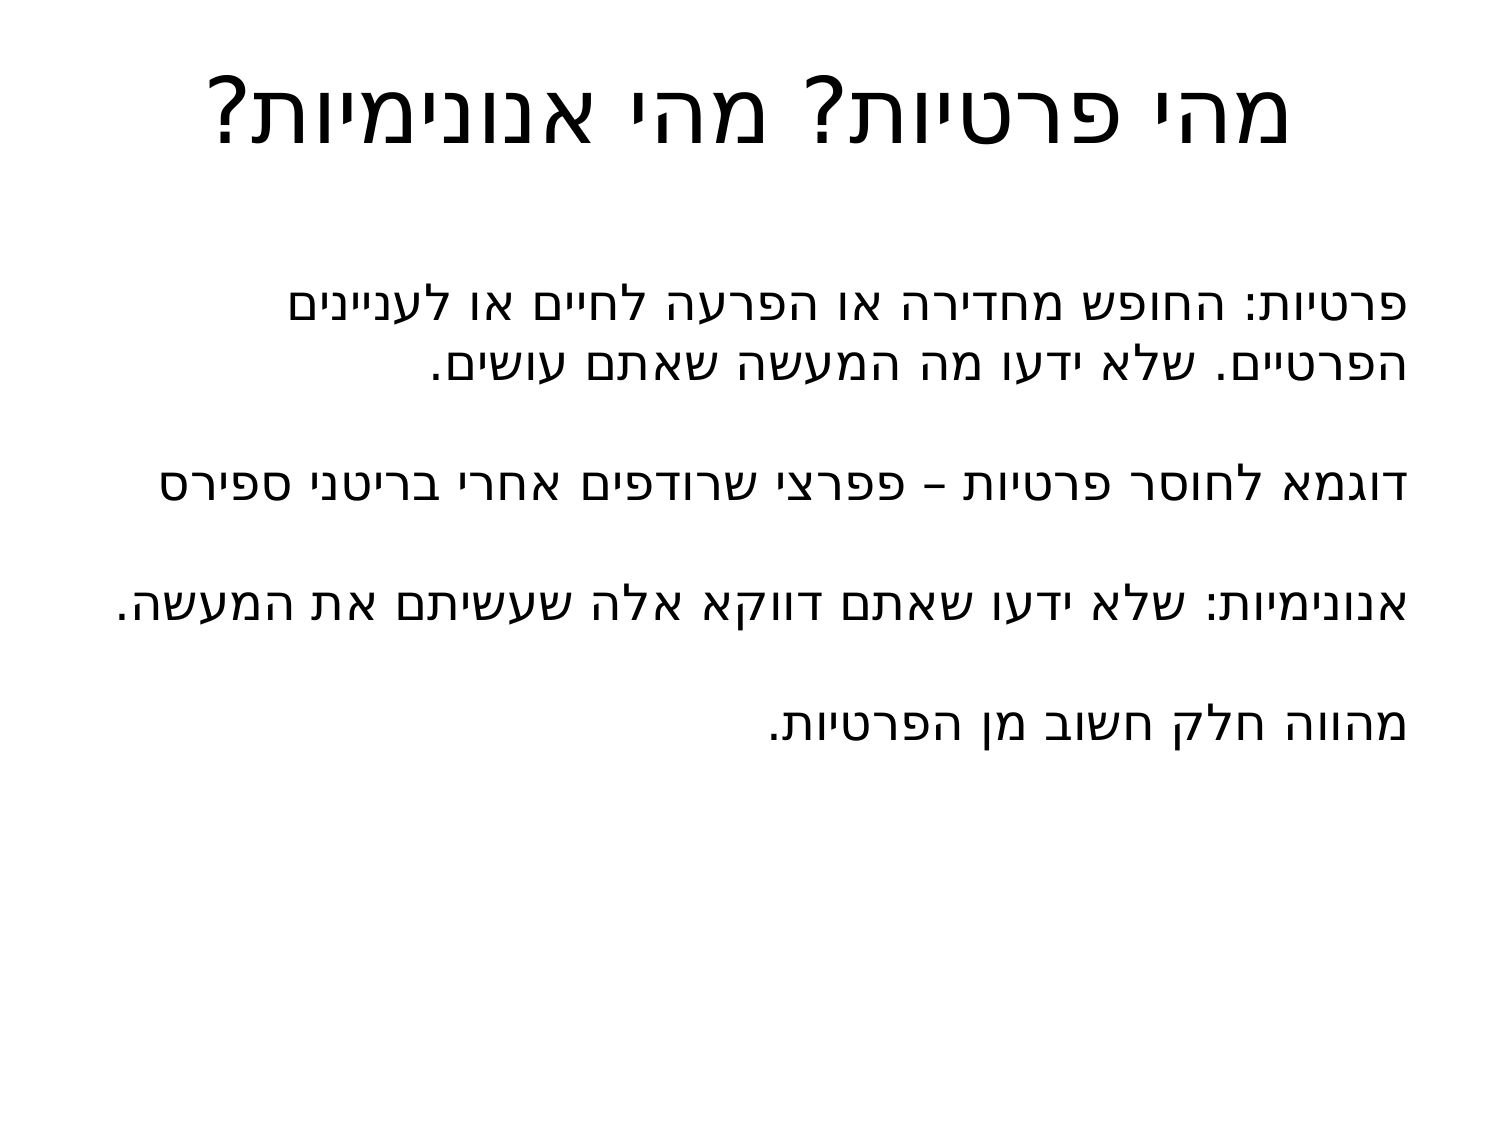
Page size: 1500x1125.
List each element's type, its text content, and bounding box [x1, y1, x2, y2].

text_box פרטיות: החופש מחדירה או הפרעה לחיים או לעניינים הפרטיים. שלא ידעו מה המעשה שאתם עושים. דוגמא לחוסר פרטיות – פפרצי שרודפים אחרי בריטני ספירס אנונימיות: שלא ידעו שאתם דווקא אלה שעשיתם את המעשה. מהווה חלק חשוב מן הפרטיות. [75, 262, 1425, 1005]
text_box מהי פרטיות? מהי אנונימיות? [75, 45, 1425, 233]
